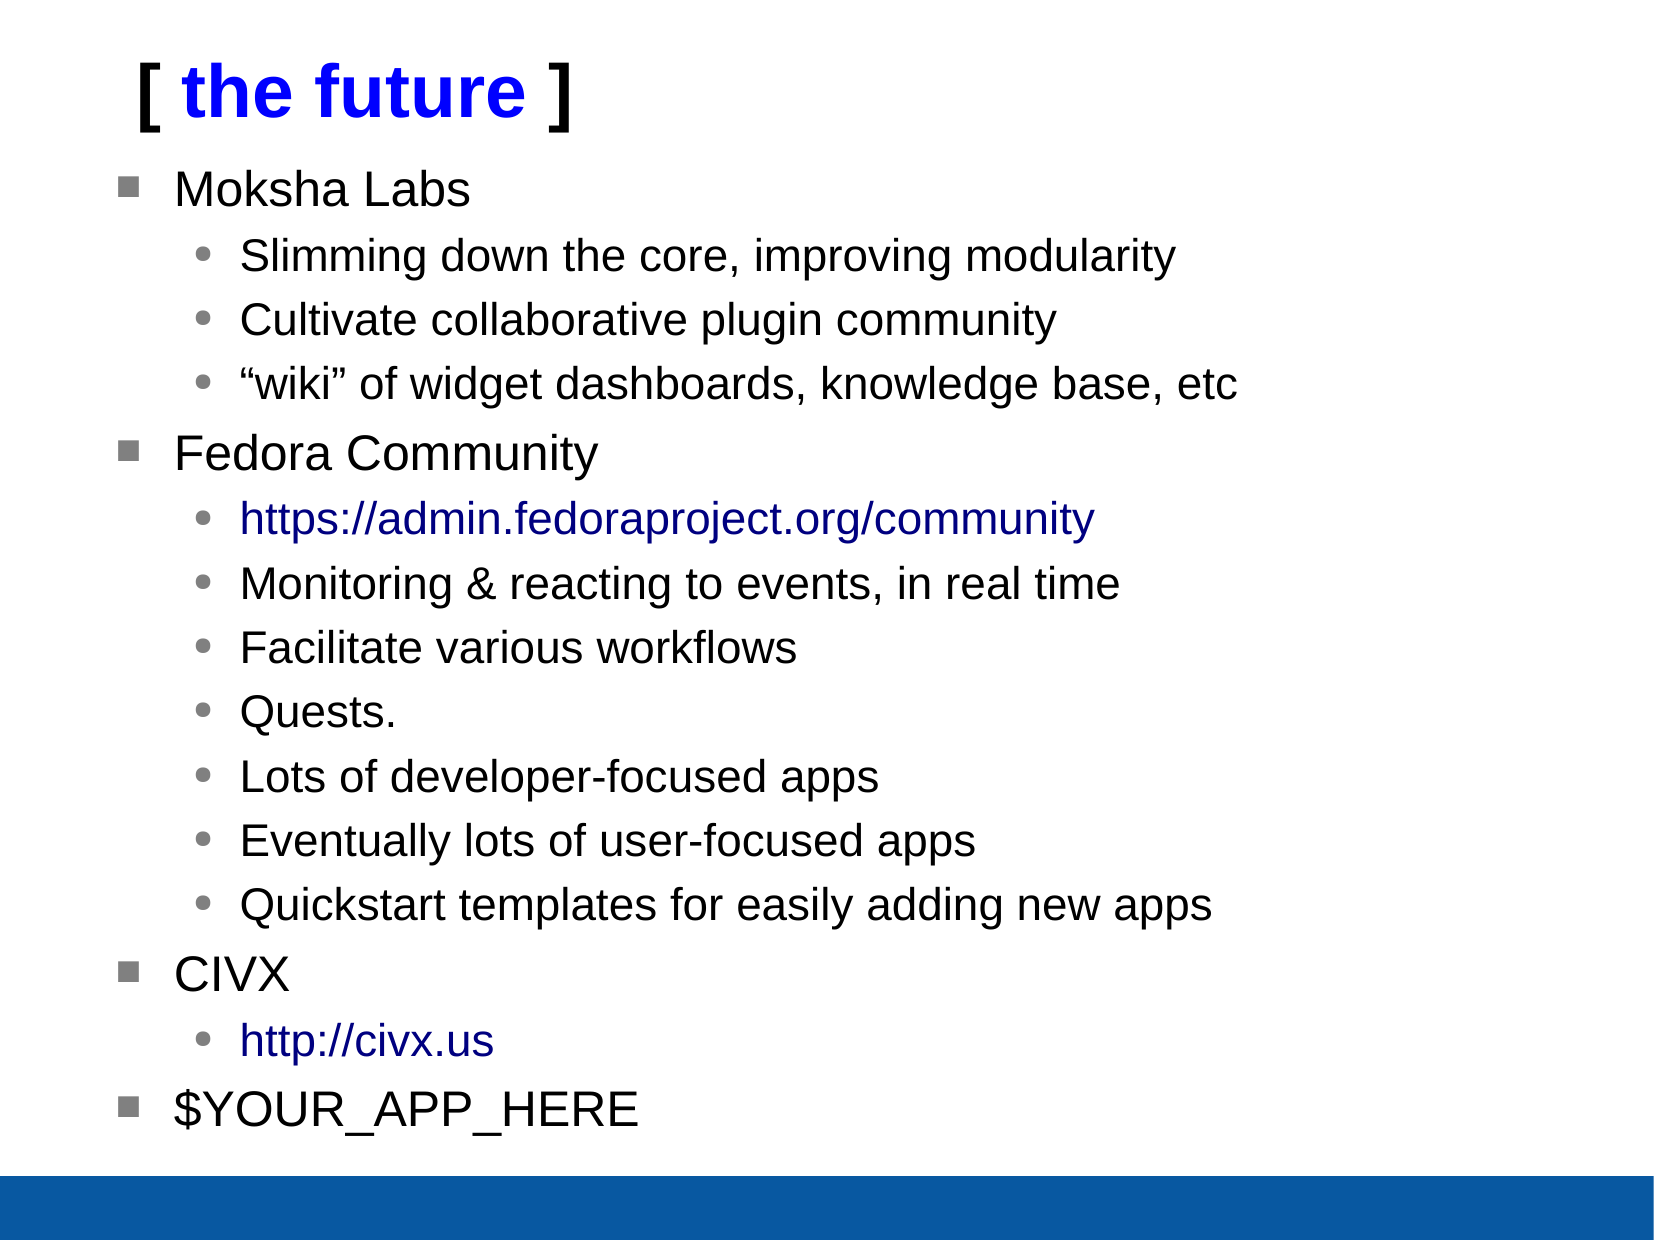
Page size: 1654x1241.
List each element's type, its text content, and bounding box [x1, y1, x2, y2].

picture [0, 1176, 1654, 1240]
title [ the future ] [115, 36, 1521, 146]
list Moksha Labs Slimming down the core, improving modularity Cultivate collaborative plugin community “wiki” of widget dashboards, knowledge base, etc Fedora Community https://admin.fedoraproject.org/community Monitoring & reacting to events, in real time Facilitate various workflows Quests. Lots of developer-focused apps Eventually lots of user-focused apps Quickstart templates for easily adding new apps CIVX http://civx.us $YOUR_APP_HERE [118, 160, 1523, 1141]
